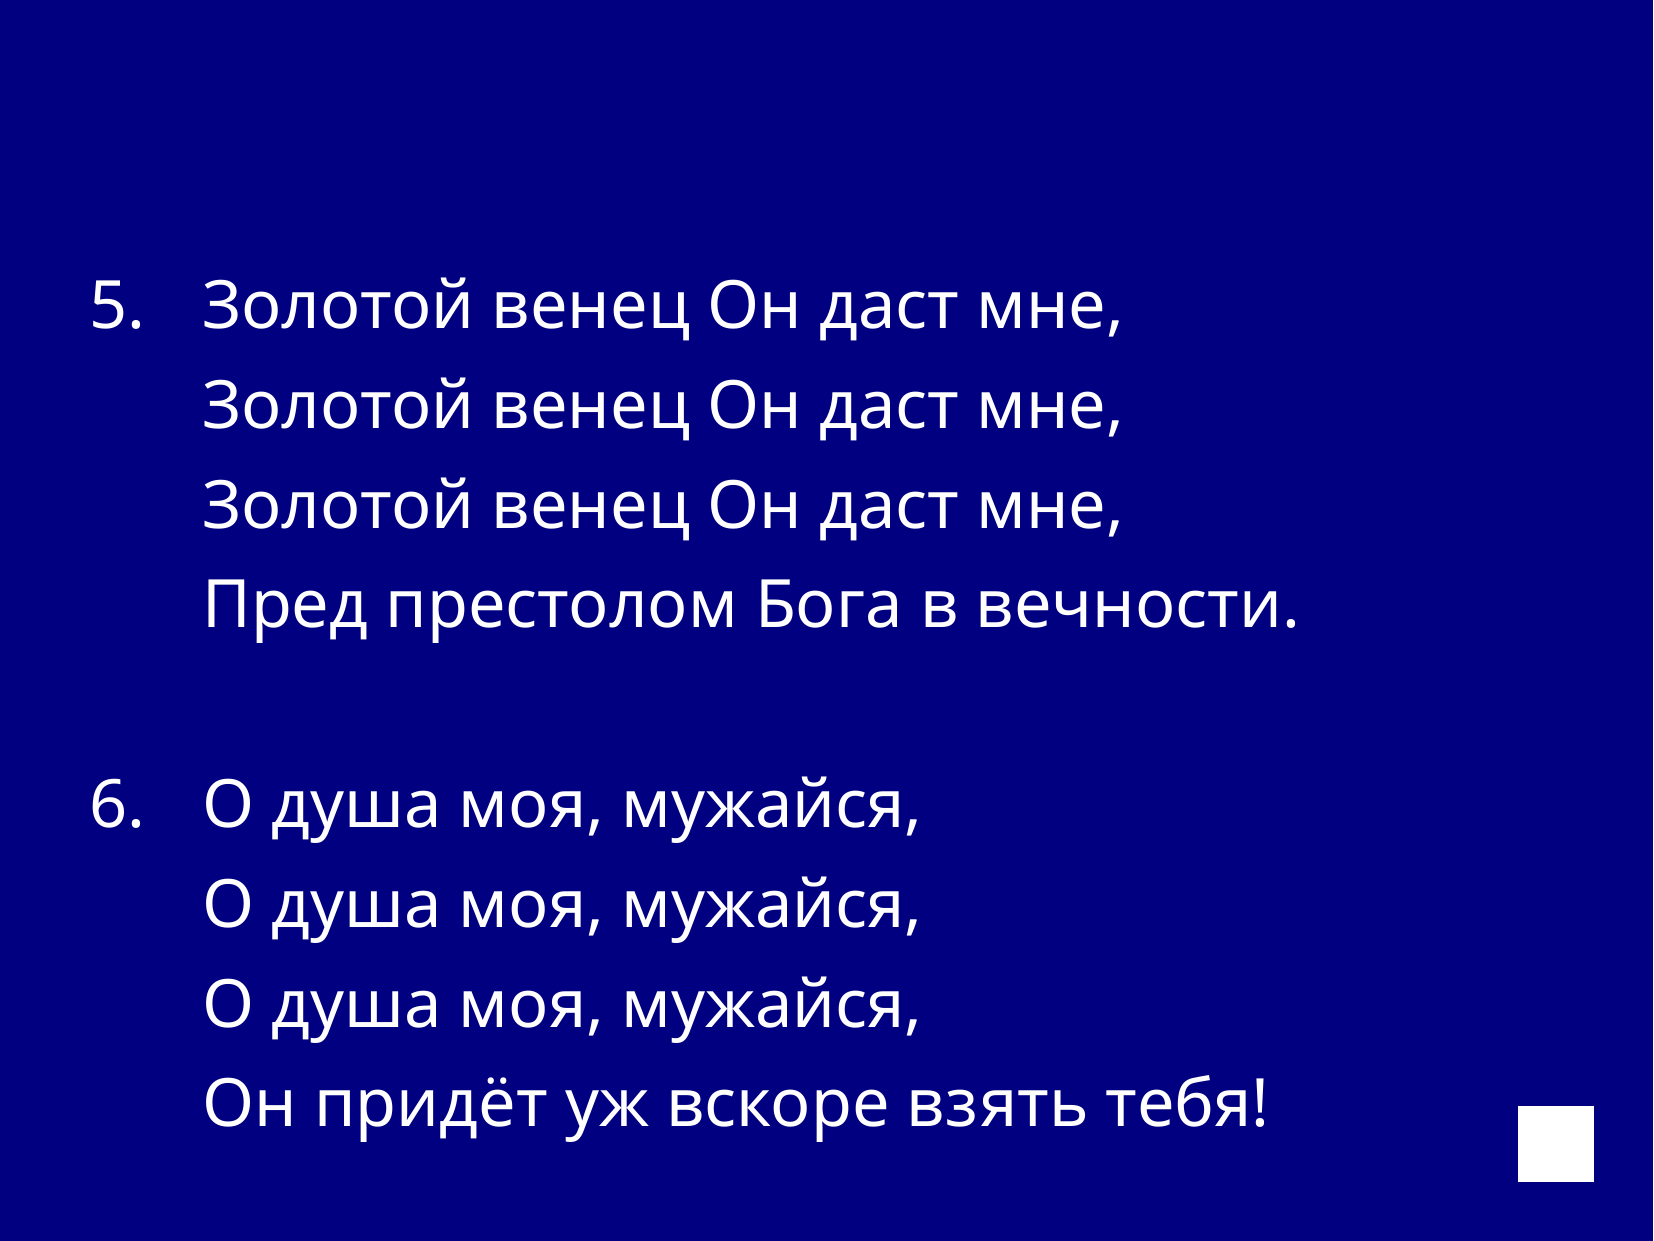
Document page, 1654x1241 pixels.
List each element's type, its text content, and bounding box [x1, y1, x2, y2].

text_box 5. Золотой венец Он даст мне, Золотой венец Он даст мне, Золотой венец Он даст мне, Пред престолом Бога в вечности. 6. О душа моя, мужайся, О душа моя, мужайся, О душа моя, мужайся, Он придёт уж вскоре взять тебя! [75, 150, 1576, 1163]
text_box [1518, 1106, 1594, 1182]
